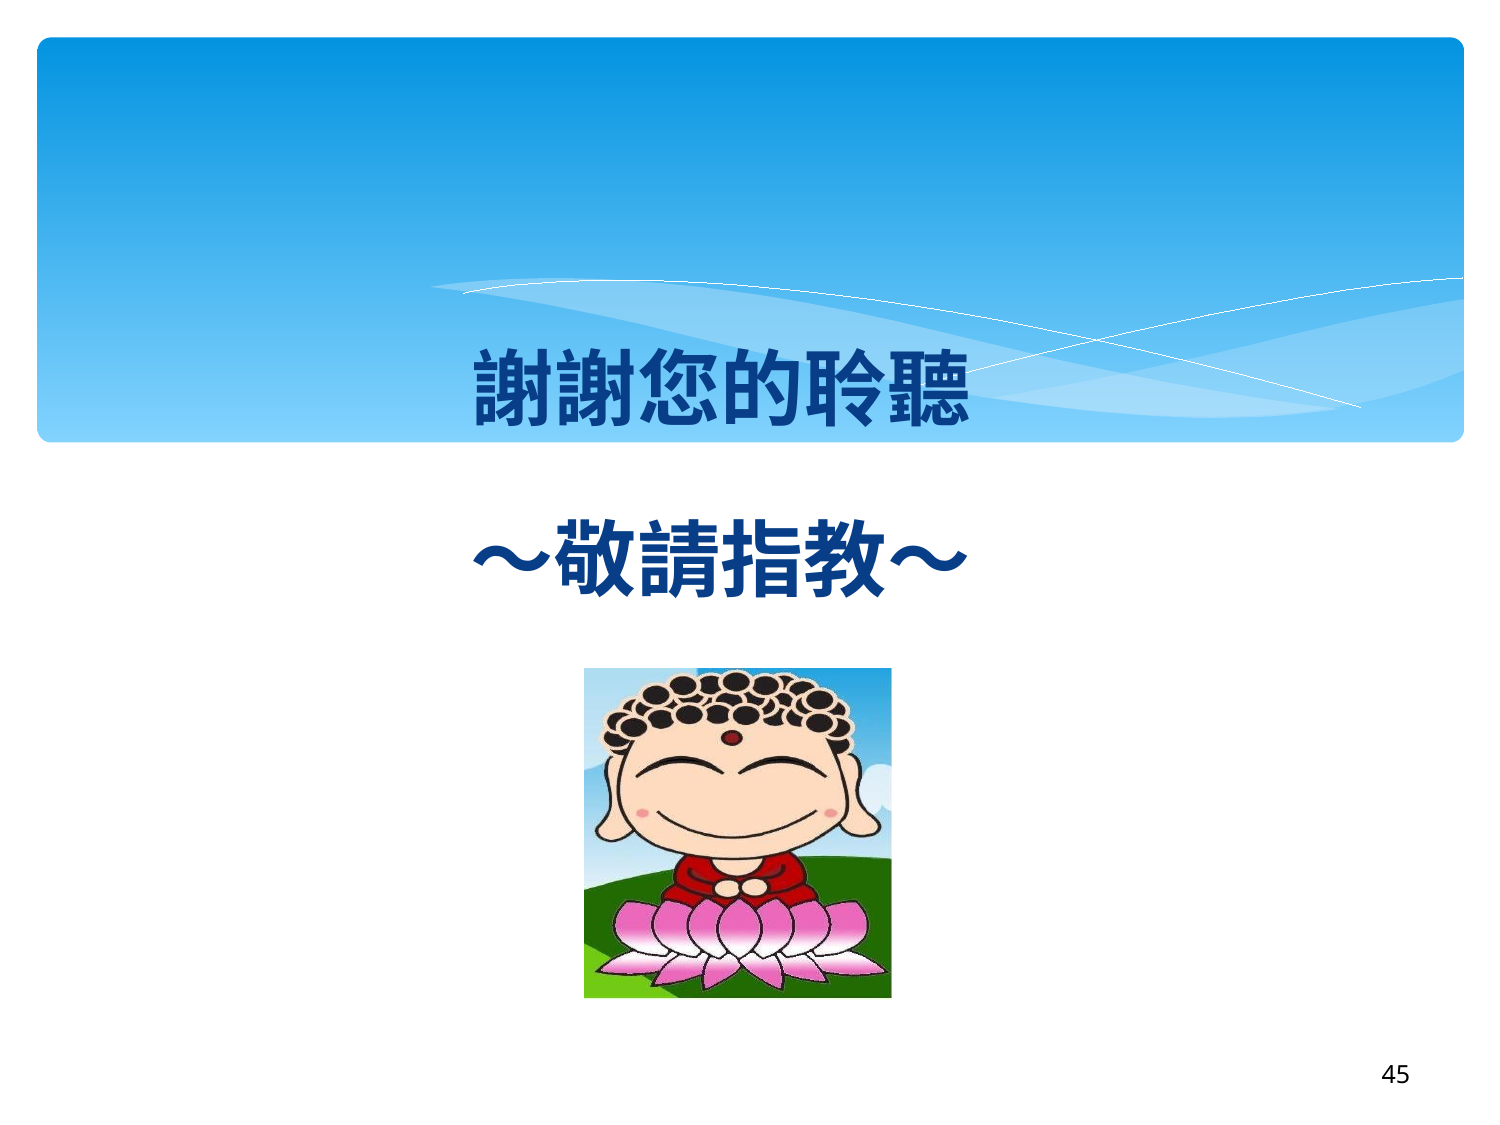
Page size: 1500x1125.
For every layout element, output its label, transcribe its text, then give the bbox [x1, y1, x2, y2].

list 謝謝您的聆聽 ～敬請指教～ [312, 278, 1129, 646]
picture [584, 668, 892, 1000]
text_box <編號> [1074, 1025, 1426, 1101]
